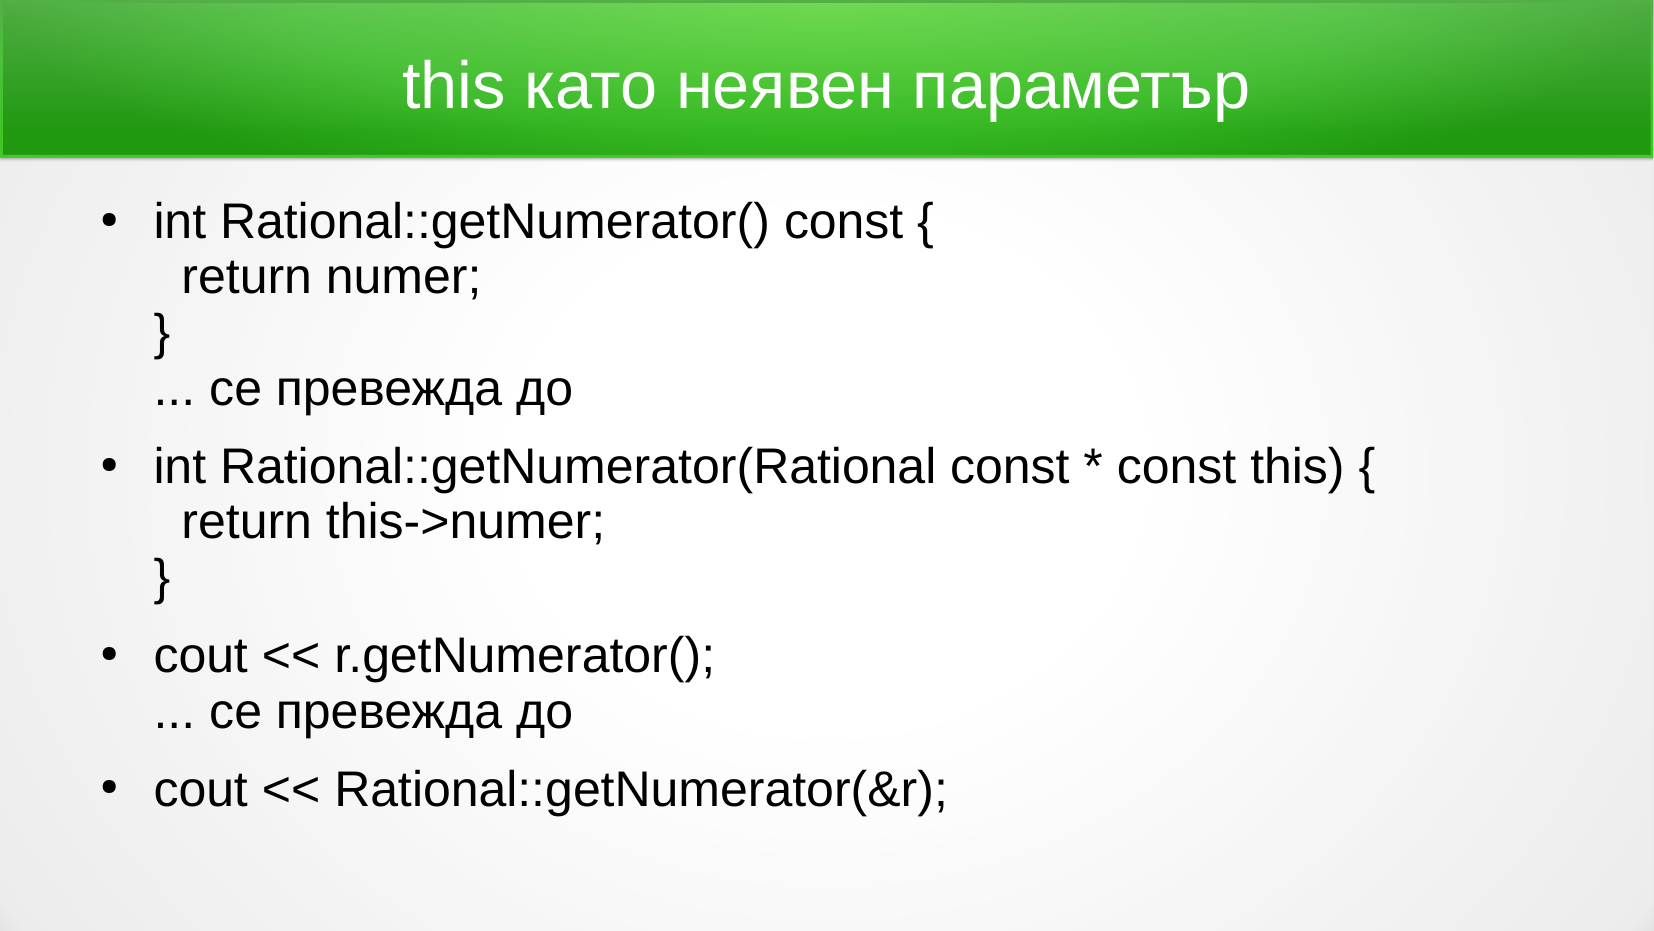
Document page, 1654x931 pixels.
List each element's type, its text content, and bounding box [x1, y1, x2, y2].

list int Rational::getNumerator() const { return numer; } ... се превежда до int Rational::getNumerator(Rational const * const this) { return this->numer; } cout << r.getNumerator(); ... се превежда до cout << Rational::getNumerator(&r); [82, 192, 1538, 886]
title this като неявен параметър [82, 37, 1571, 135]
